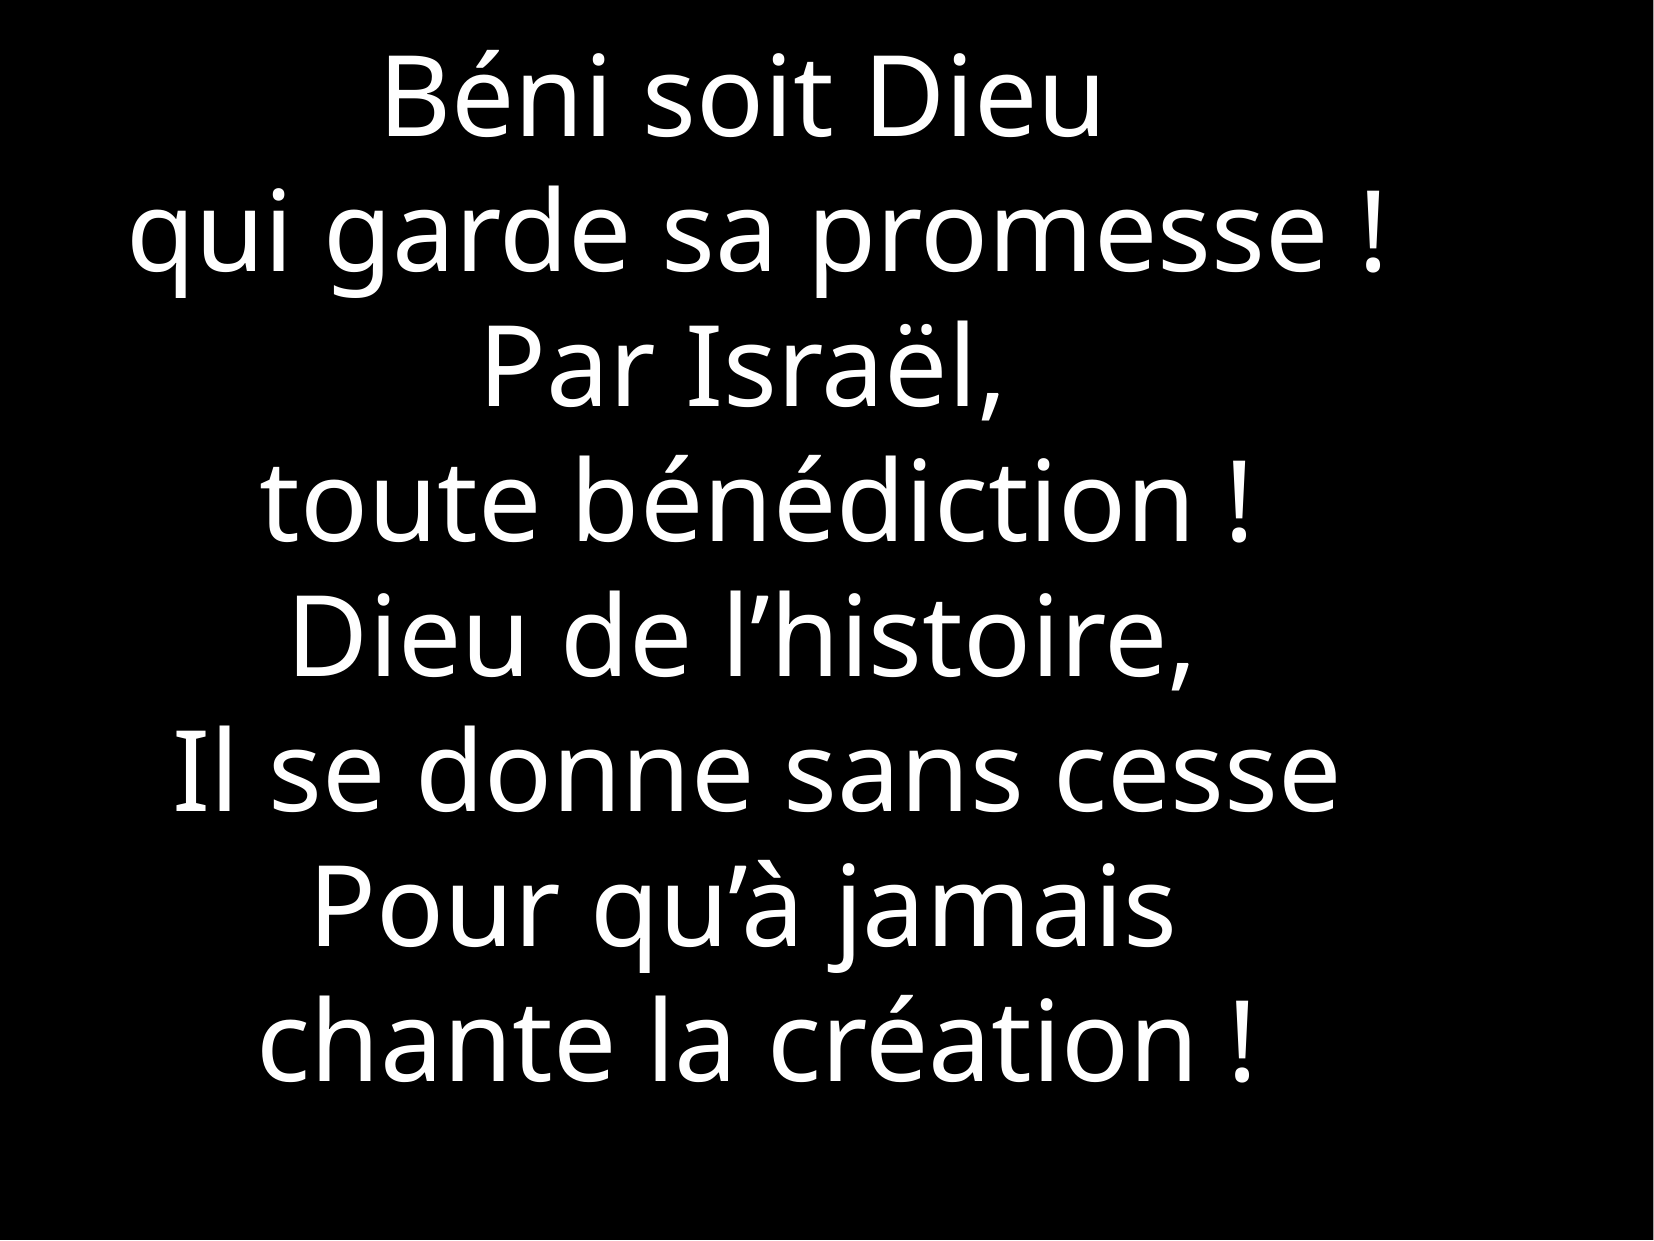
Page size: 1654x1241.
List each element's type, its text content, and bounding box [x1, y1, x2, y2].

list Béni soit Dieu qui garde sa promesse ! Par Israël, toute bénédiction ! Dieu de l’histoire, Il se donne sans cesse Pour qu’à jamais chante la création ! [27, 16, 1489, 1052]
